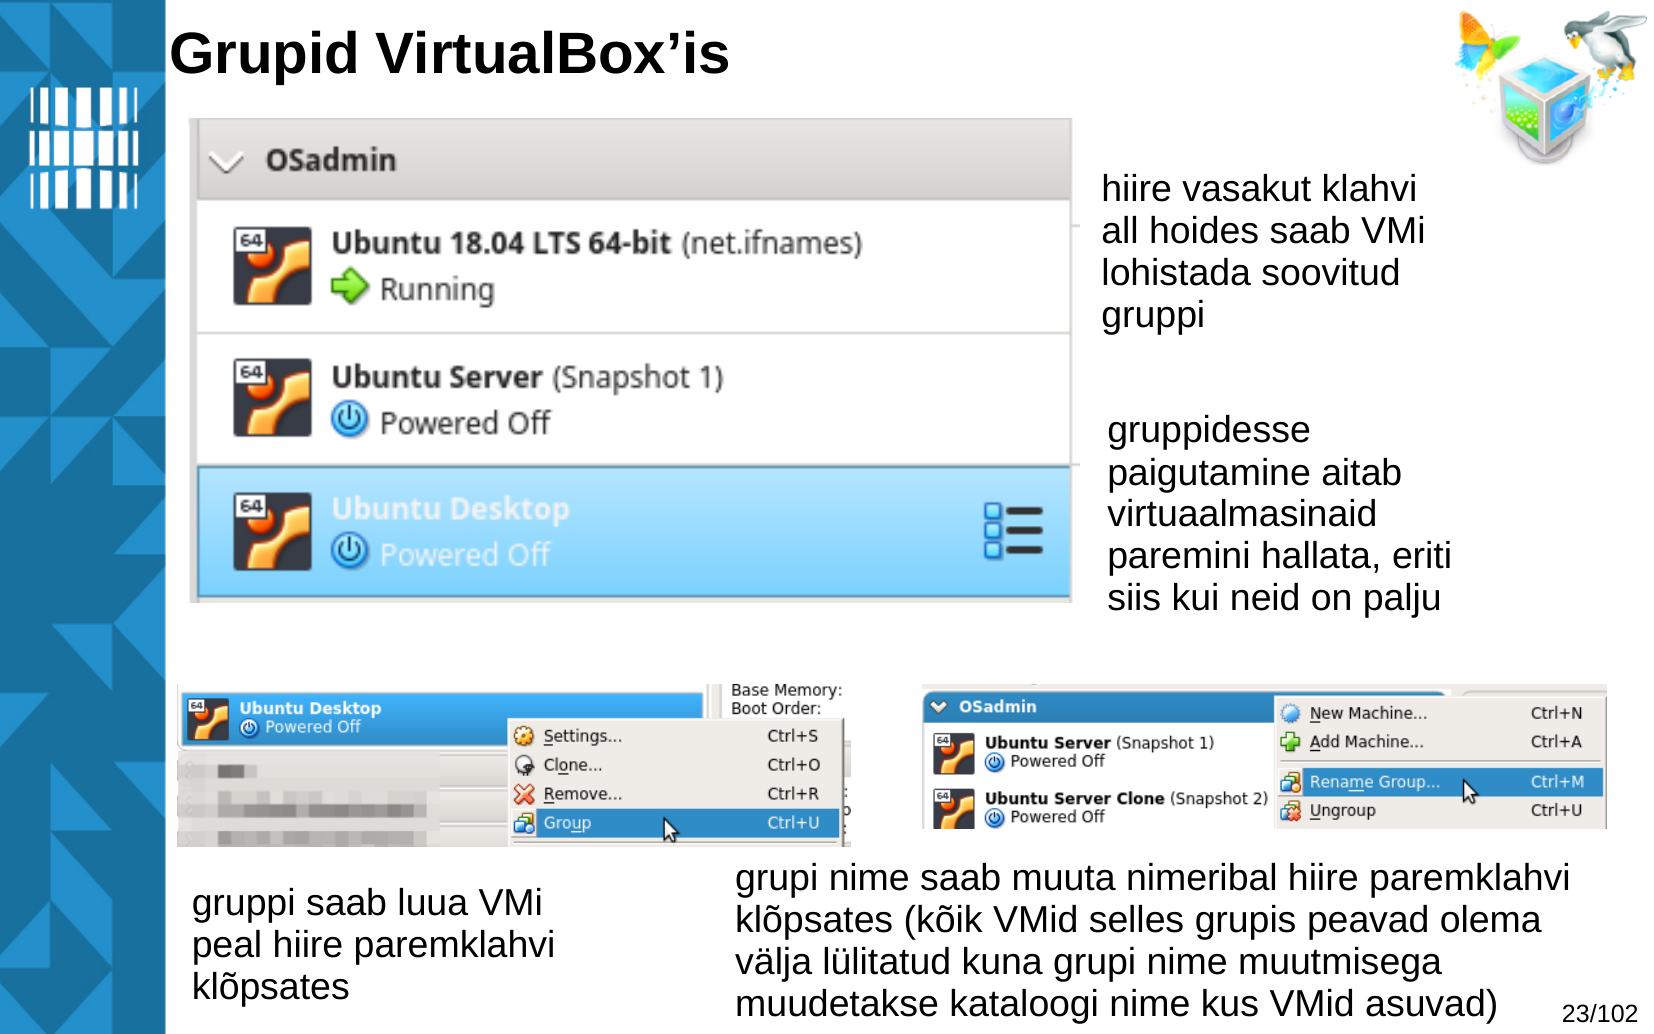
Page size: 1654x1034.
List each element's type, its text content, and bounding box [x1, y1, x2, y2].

picture [188, 118, 1080, 603]
text_box gruppidesse paigutamine aitab virtuaalmasinaid paremini hallata, eriti siis kui neid on palju [1092, 401, 1495, 627]
text_box hiire vasakut klahvi all hoides saab VMi lohistada soovitud gruppi [1086, 159, 1453, 343]
picture [922, 684, 1607, 829]
title Grupid VirtualBox’is [169, 11, 1571, 95]
picture [1452, 7, 1653, 166]
text_box gruppi saab luua VMi peal hiire paremklahvi klõpsates [177, 874, 591, 1015]
text_box grupi nime saab muuta nimeribal hiire paremklahvi klõpsates (kõik VMid selles grupis peavad olema välja lülitatud kuna grupi nime muutmisega muudetakse kataloogi nime kus VMid asuvad) [720, 849, 1642, 1034]
picture [177, 684, 851, 847]
